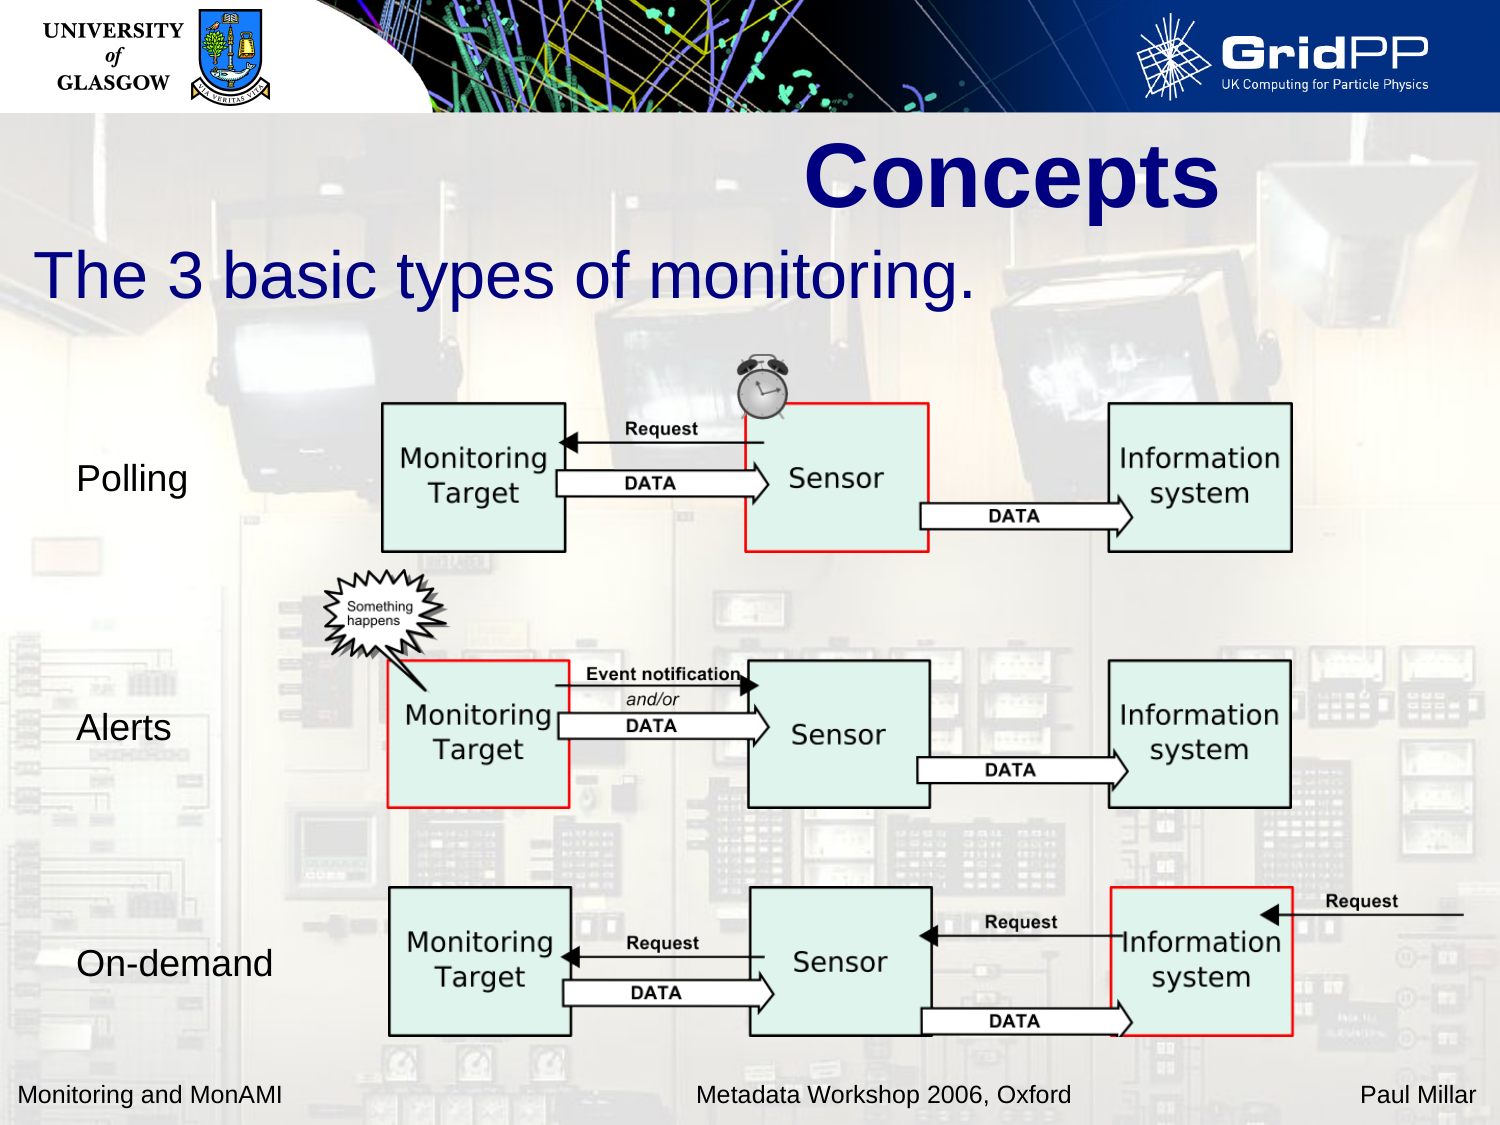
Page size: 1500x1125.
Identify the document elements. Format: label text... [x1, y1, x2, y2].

picture [0, 0, 1500, 1125]
text_box On-demand [76, 940, 274, 983]
list The 3 basic types of monitoring. [33, 241, 1008, 317]
title Concepts [568, 127, 1457, 230]
text_box Alerts [76, 703, 173, 746]
text_box Polling [76, 455, 189, 498]
